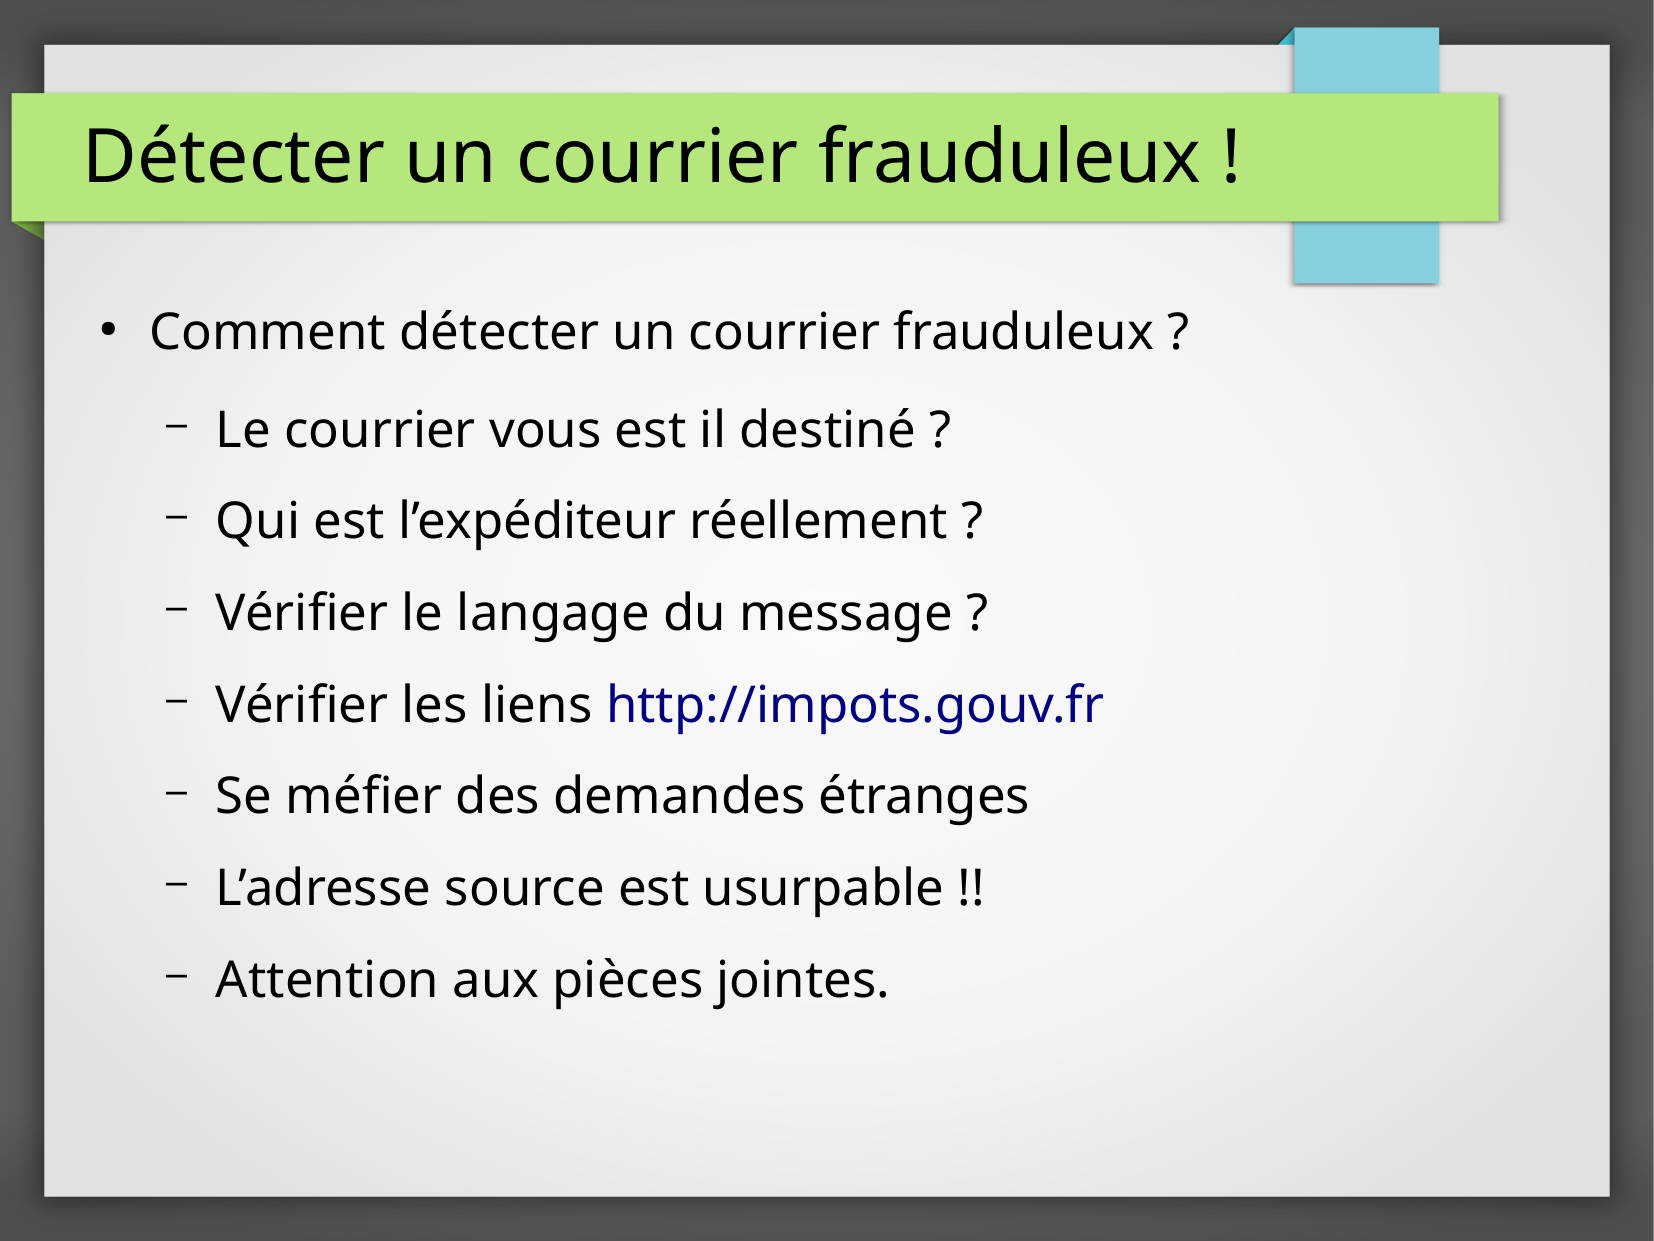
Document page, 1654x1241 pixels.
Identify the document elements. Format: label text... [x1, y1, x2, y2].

title Détecter un courrier frauduleux ! [82, 60, 1477, 248]
picture [0, 0, 1654, 1241]
list Comment détecter un courrier frauduleux ? Le courrier vous est il destiné ? Qui est l’expéditeur réellement ? Vérifier le langage du message ? Vérifier les liens http://impots.gouv.fr Se méfier des demandes étranges L’adresse source est usurpable !! Attention aux pièces jointes. [82, 295, 1571, 1015]
